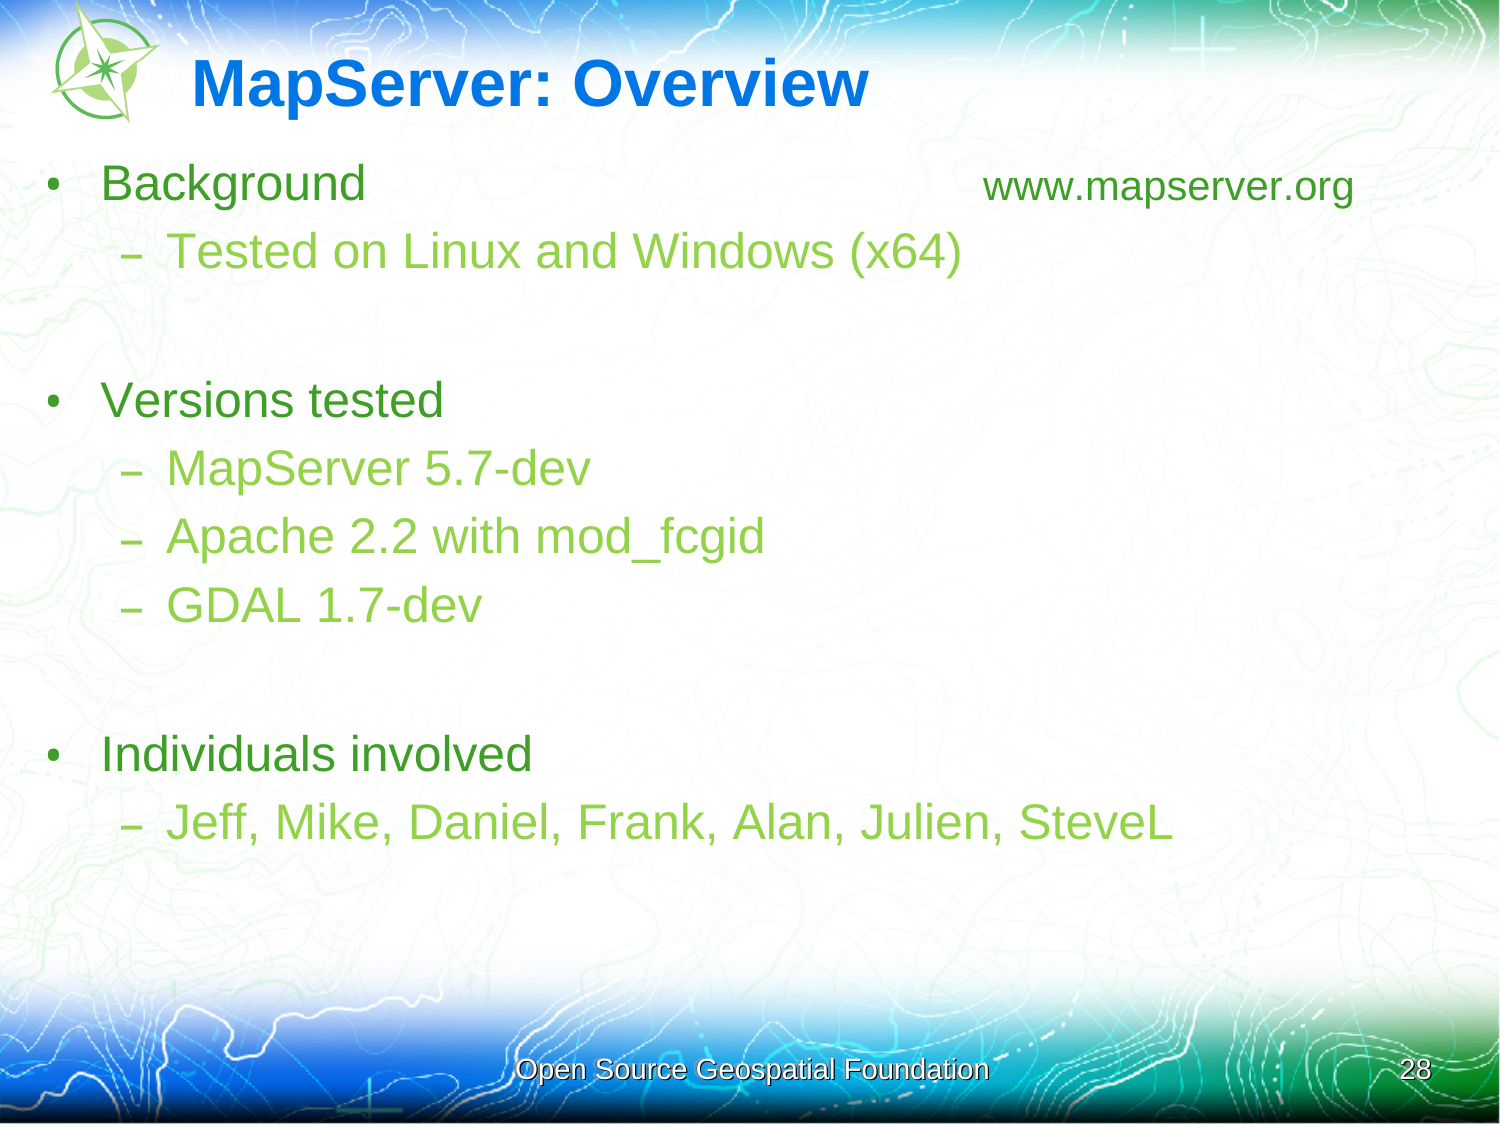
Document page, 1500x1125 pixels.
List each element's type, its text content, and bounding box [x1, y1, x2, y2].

list Background www.mapserver.org Tested on Linux and Windows (x64) Versions tested MapServer 5.7-dev Apache 2.2 with mod_fcgid GDAL 1.7-dev Individuals involved Jeff, Mike, Daniel, Frank, Alan, Julien, SteveL [29, 147, 1477, 1034]
title MapServer: Overview [177, 33, 1477, 134]
picture [0, 0, 1500, 1125]
